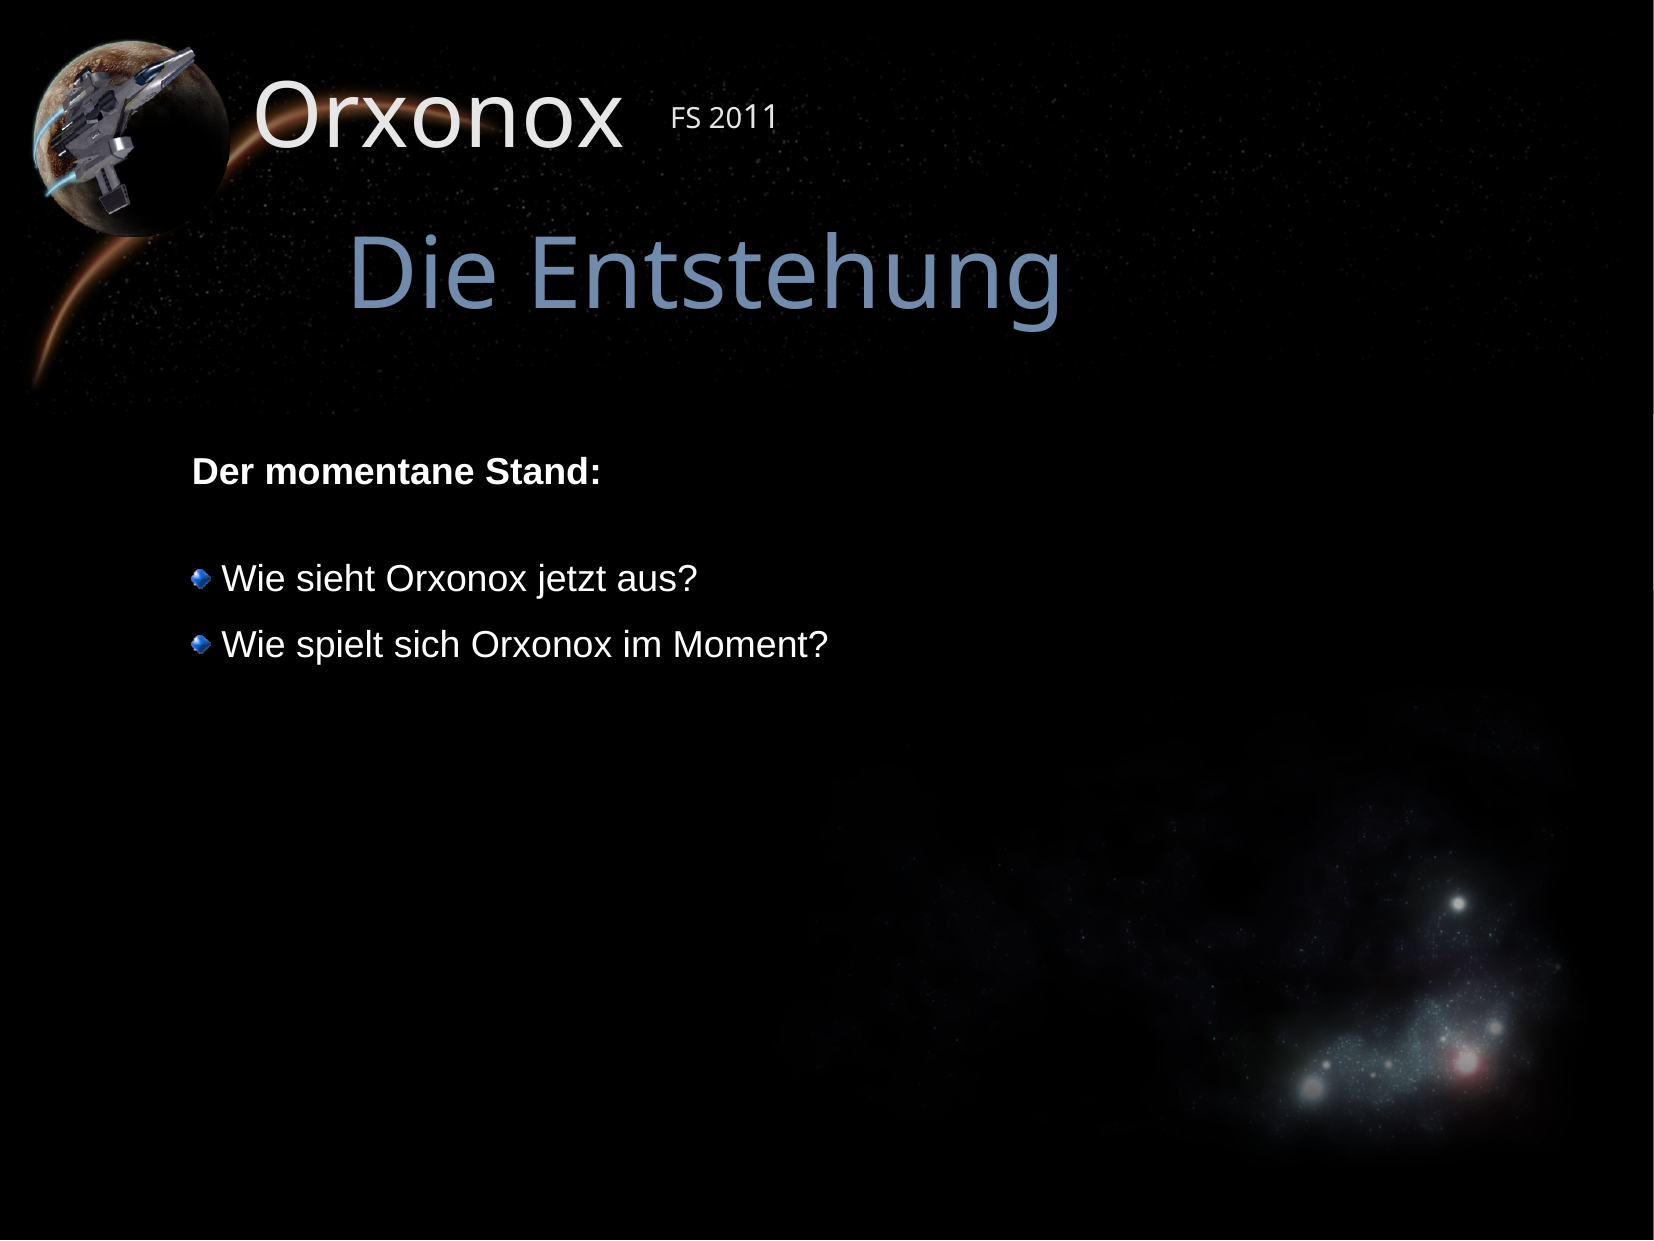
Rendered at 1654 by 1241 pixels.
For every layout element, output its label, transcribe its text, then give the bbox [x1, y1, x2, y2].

text_box Die Entstehung [330, 194, 1418, 410]
picture [644, 590, 1654, 1240]
text_box Der momentane Stand: Wie sieht Orxonox jetzt aus? Wie spielt sich Orxonox im Moment? [177, 442, 1329, 673]
picture [0, 0, 1654, 521]
